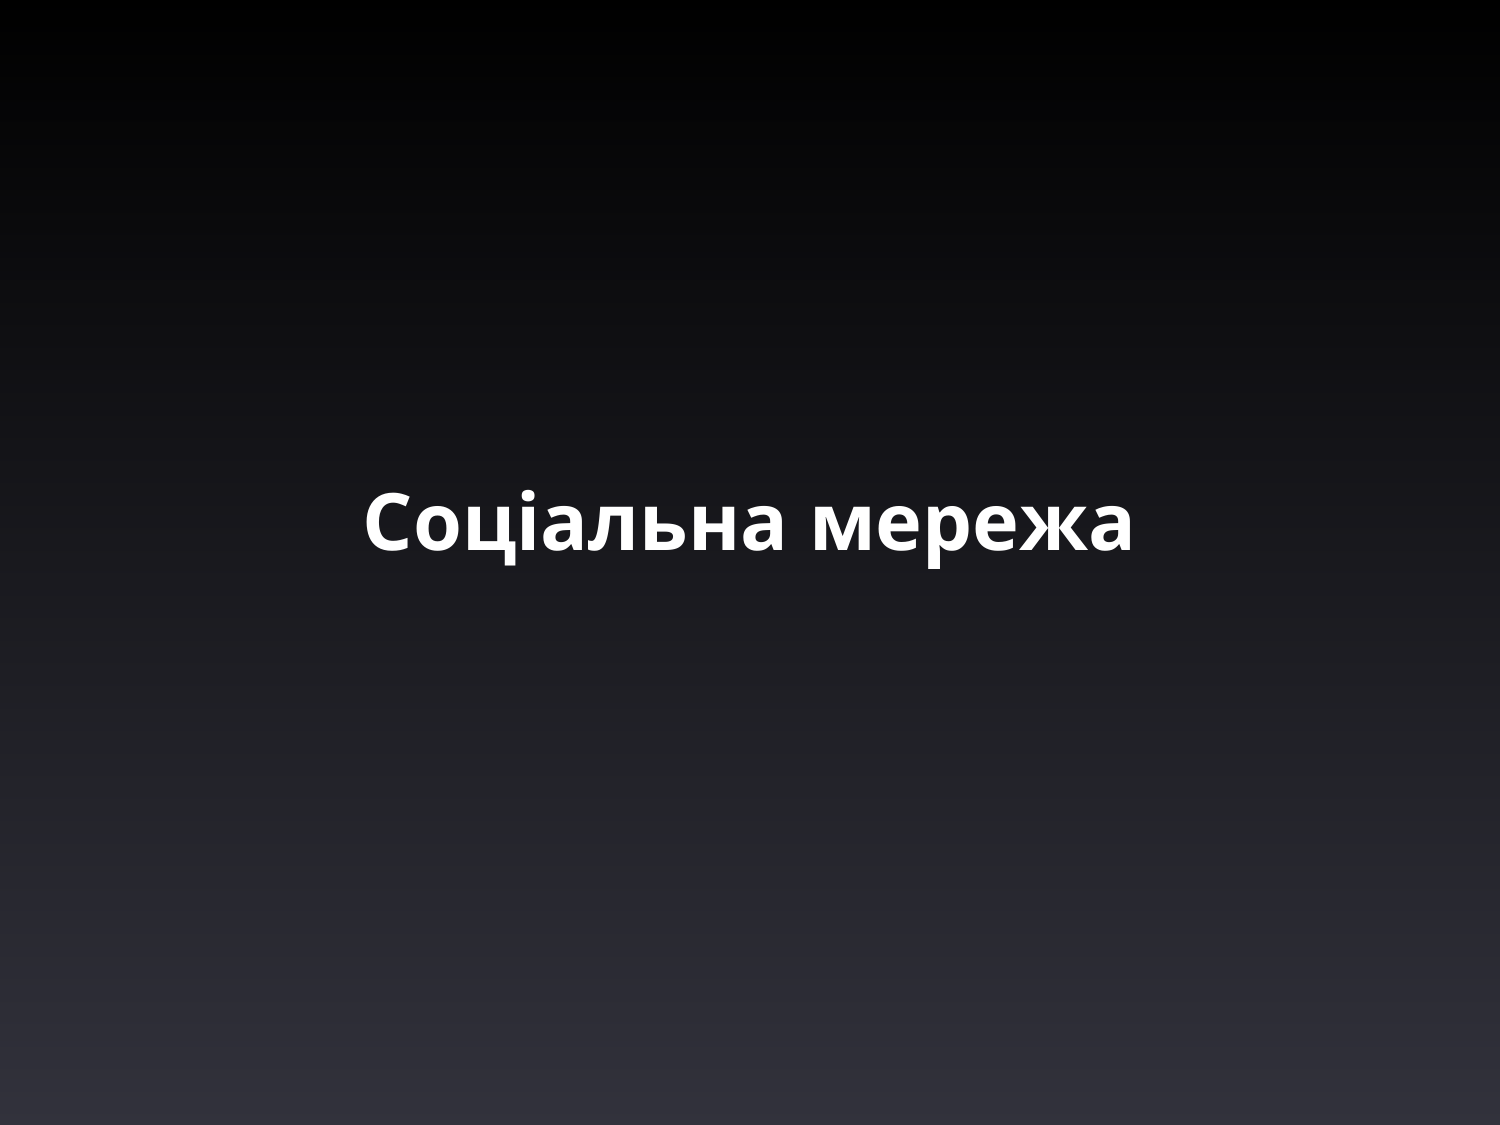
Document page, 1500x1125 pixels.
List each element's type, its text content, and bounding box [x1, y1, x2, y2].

title Соціальна мережа [62, 424, 1438, 613]
